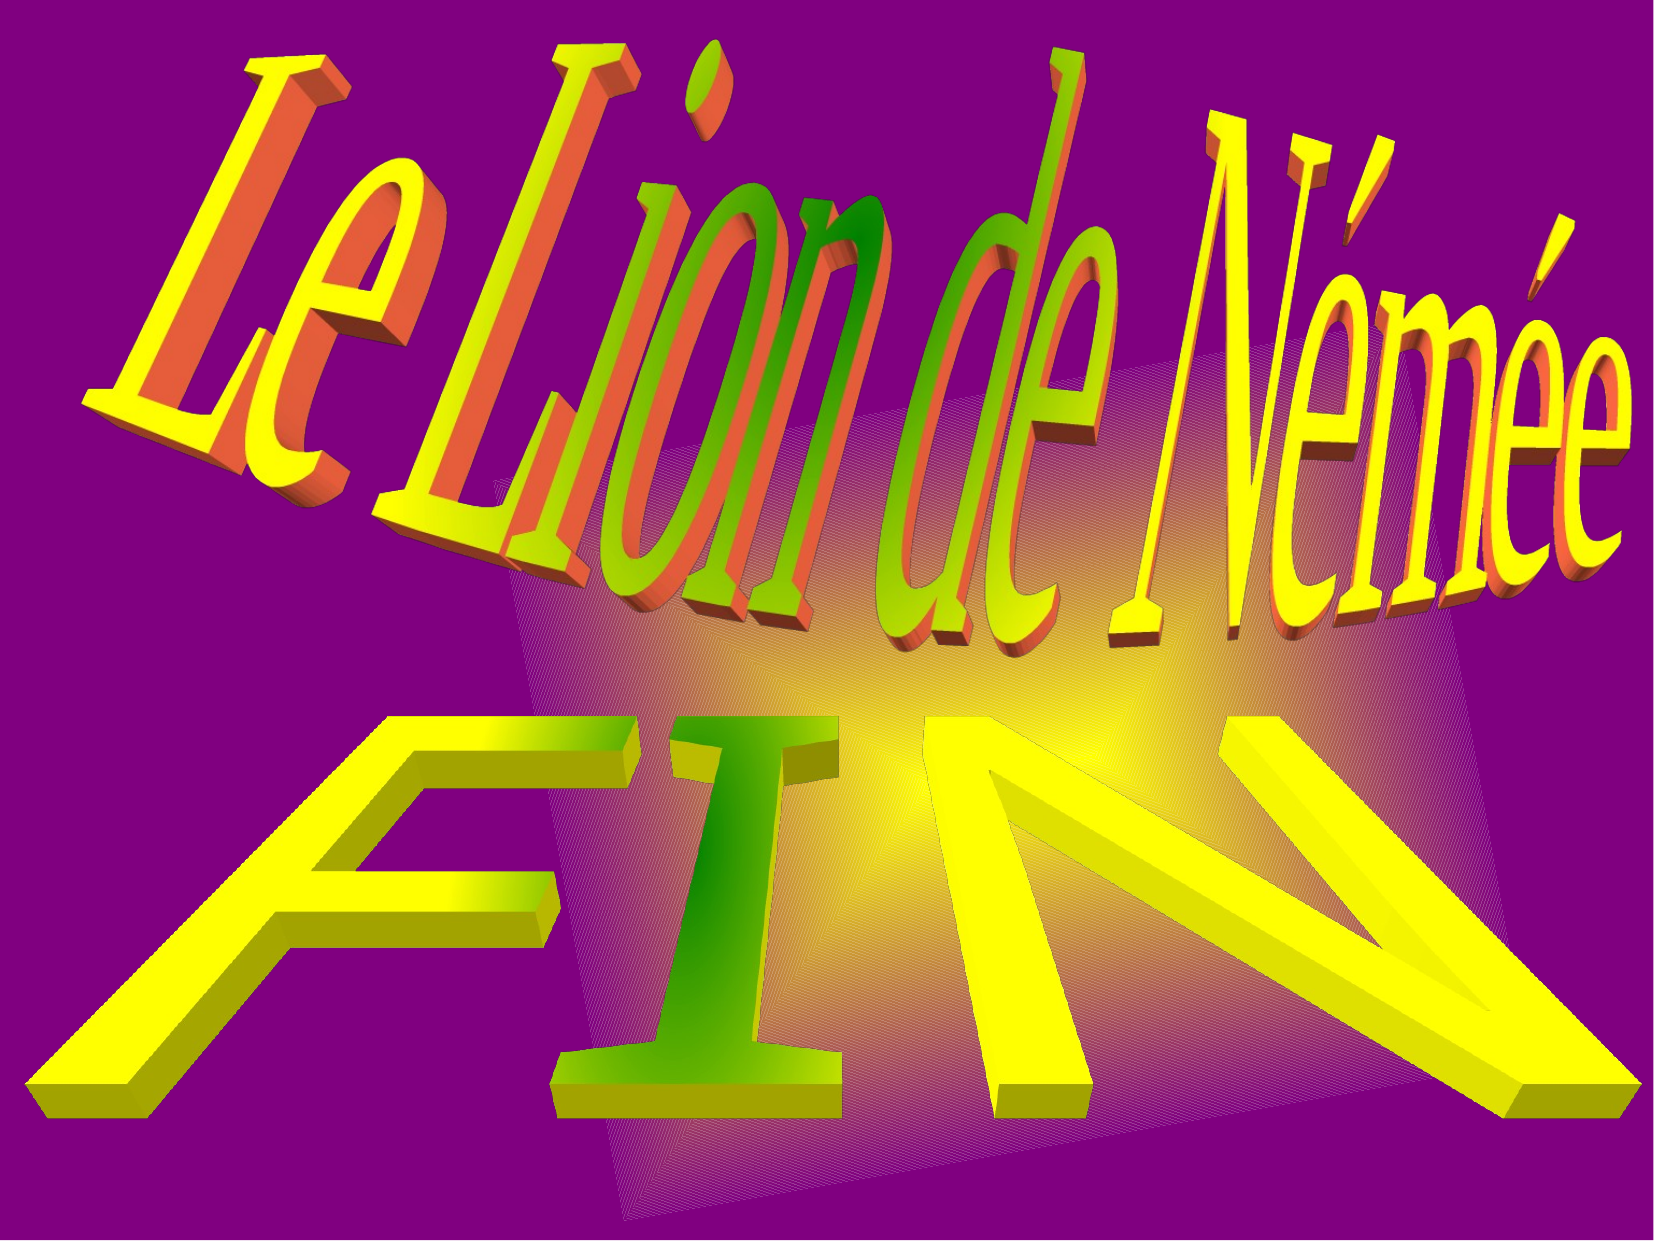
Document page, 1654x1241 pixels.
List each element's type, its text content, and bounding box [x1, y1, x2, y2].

text_box FIN [924, 716, 1638, 1110]
text_box [70, 712, 1641, 783]
text_box FIN [29, 716, 636, 1083]
text_box FIN [553, 716, 841, 1082]
text_box [70, 599, 1608, 670]
